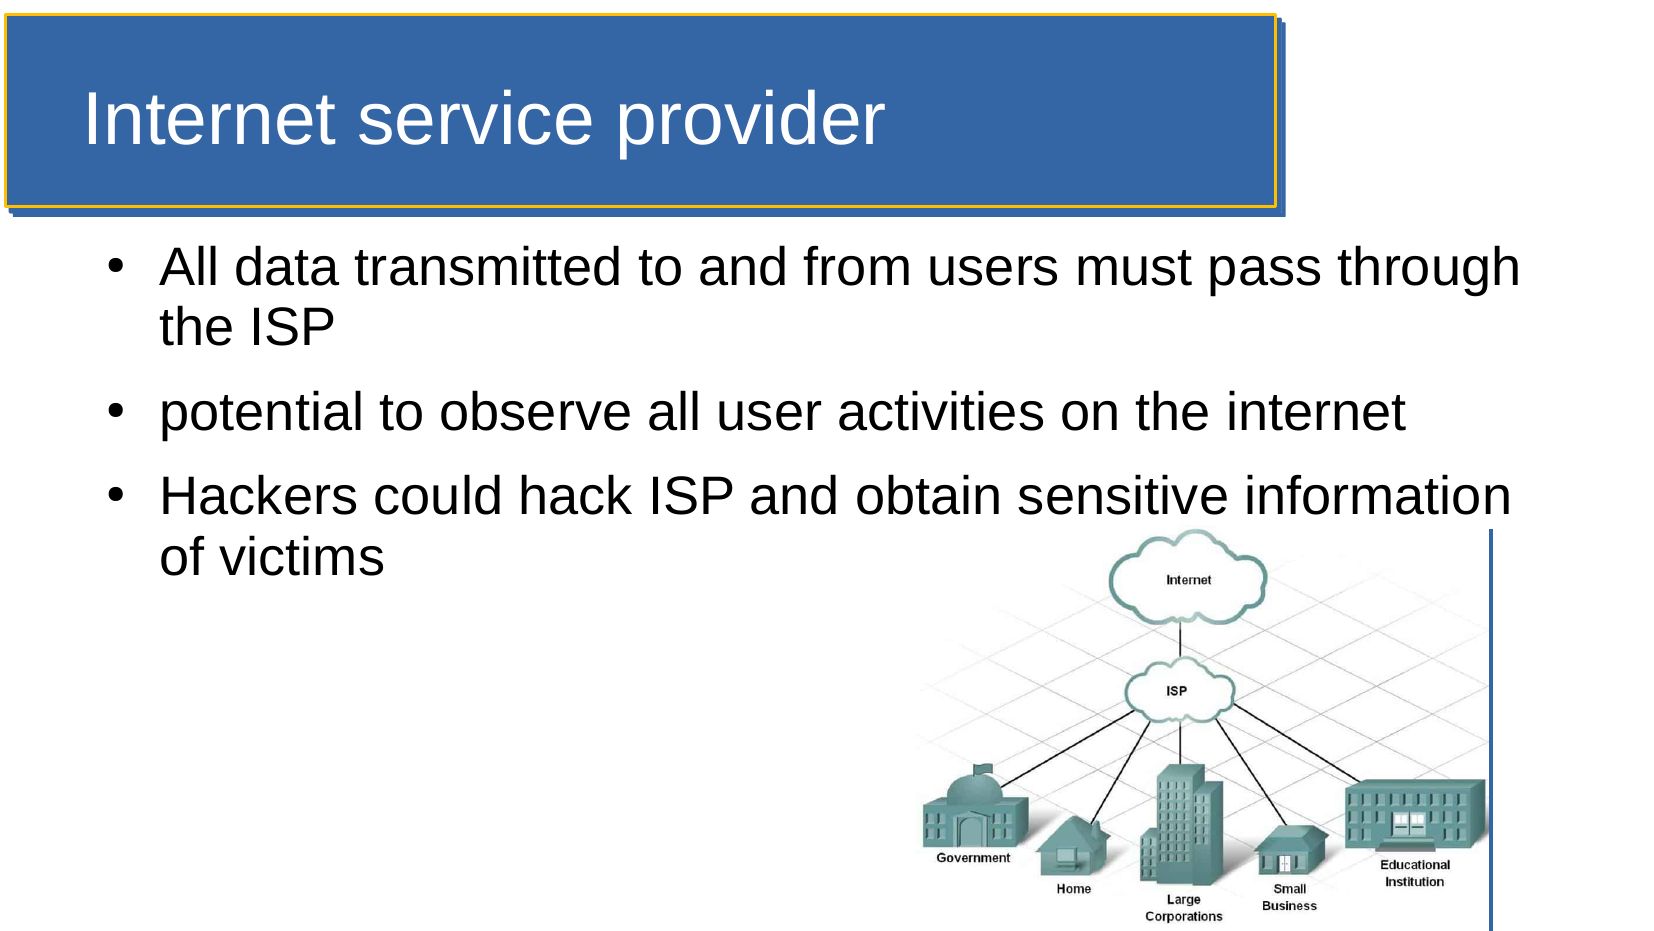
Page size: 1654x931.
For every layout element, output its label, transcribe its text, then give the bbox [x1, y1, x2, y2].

title Internet service provider [82, 44, 1235, 192]
list All data transmitted to and from users must pass through the ISP potential to observe all user activities on the internet Hackers could hack ISP and obtain sensitive information of victims [88, 236, 1565, 798]
picture [915, 525, 1489, 931]
